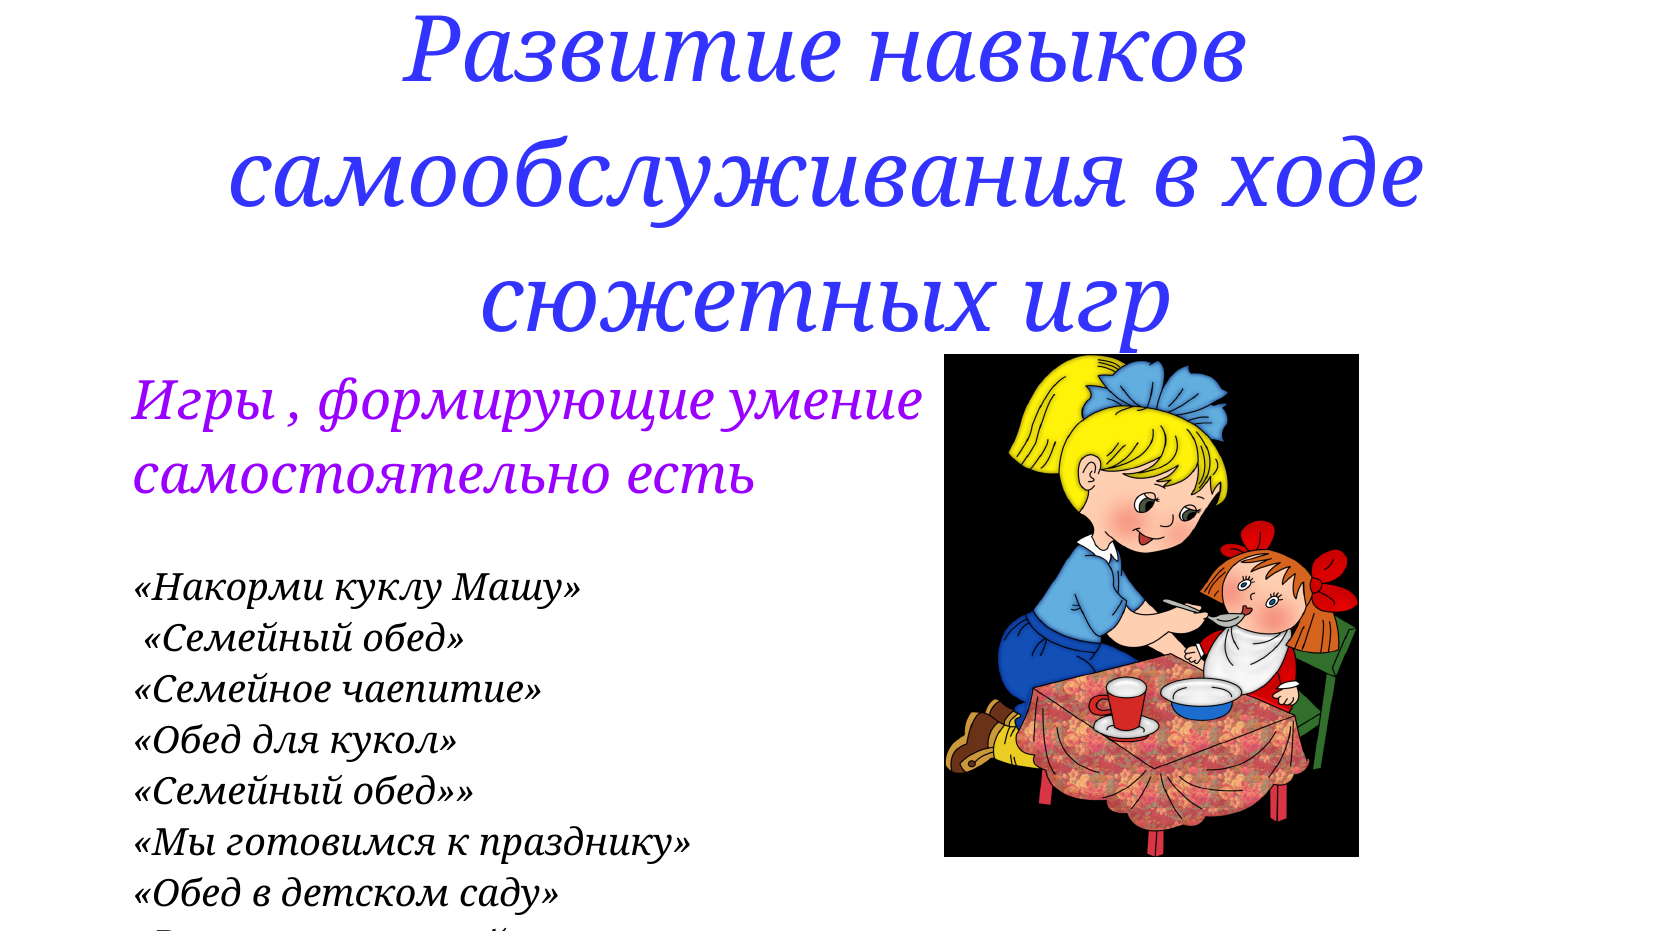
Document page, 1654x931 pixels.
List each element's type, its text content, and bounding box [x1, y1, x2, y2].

picture [944, 354, 1359, 857]
title Развитие навыков самообслуживания в ходе сюжетных игр [82, 33, 1571, 309]
text_box Игры , формирующие умение самостоятельно есть «Накорми куклу Машу» «Семейный обед» «Семейное чаепитие» «Обед для кукол» «Семейный обед»» «Мы готовимся к празднику» «Обед в детском саду» «Встречаем гостей» «День рождения» «Поварята» «Праздник в кругу семьи» [118, 354, 945, 931]
